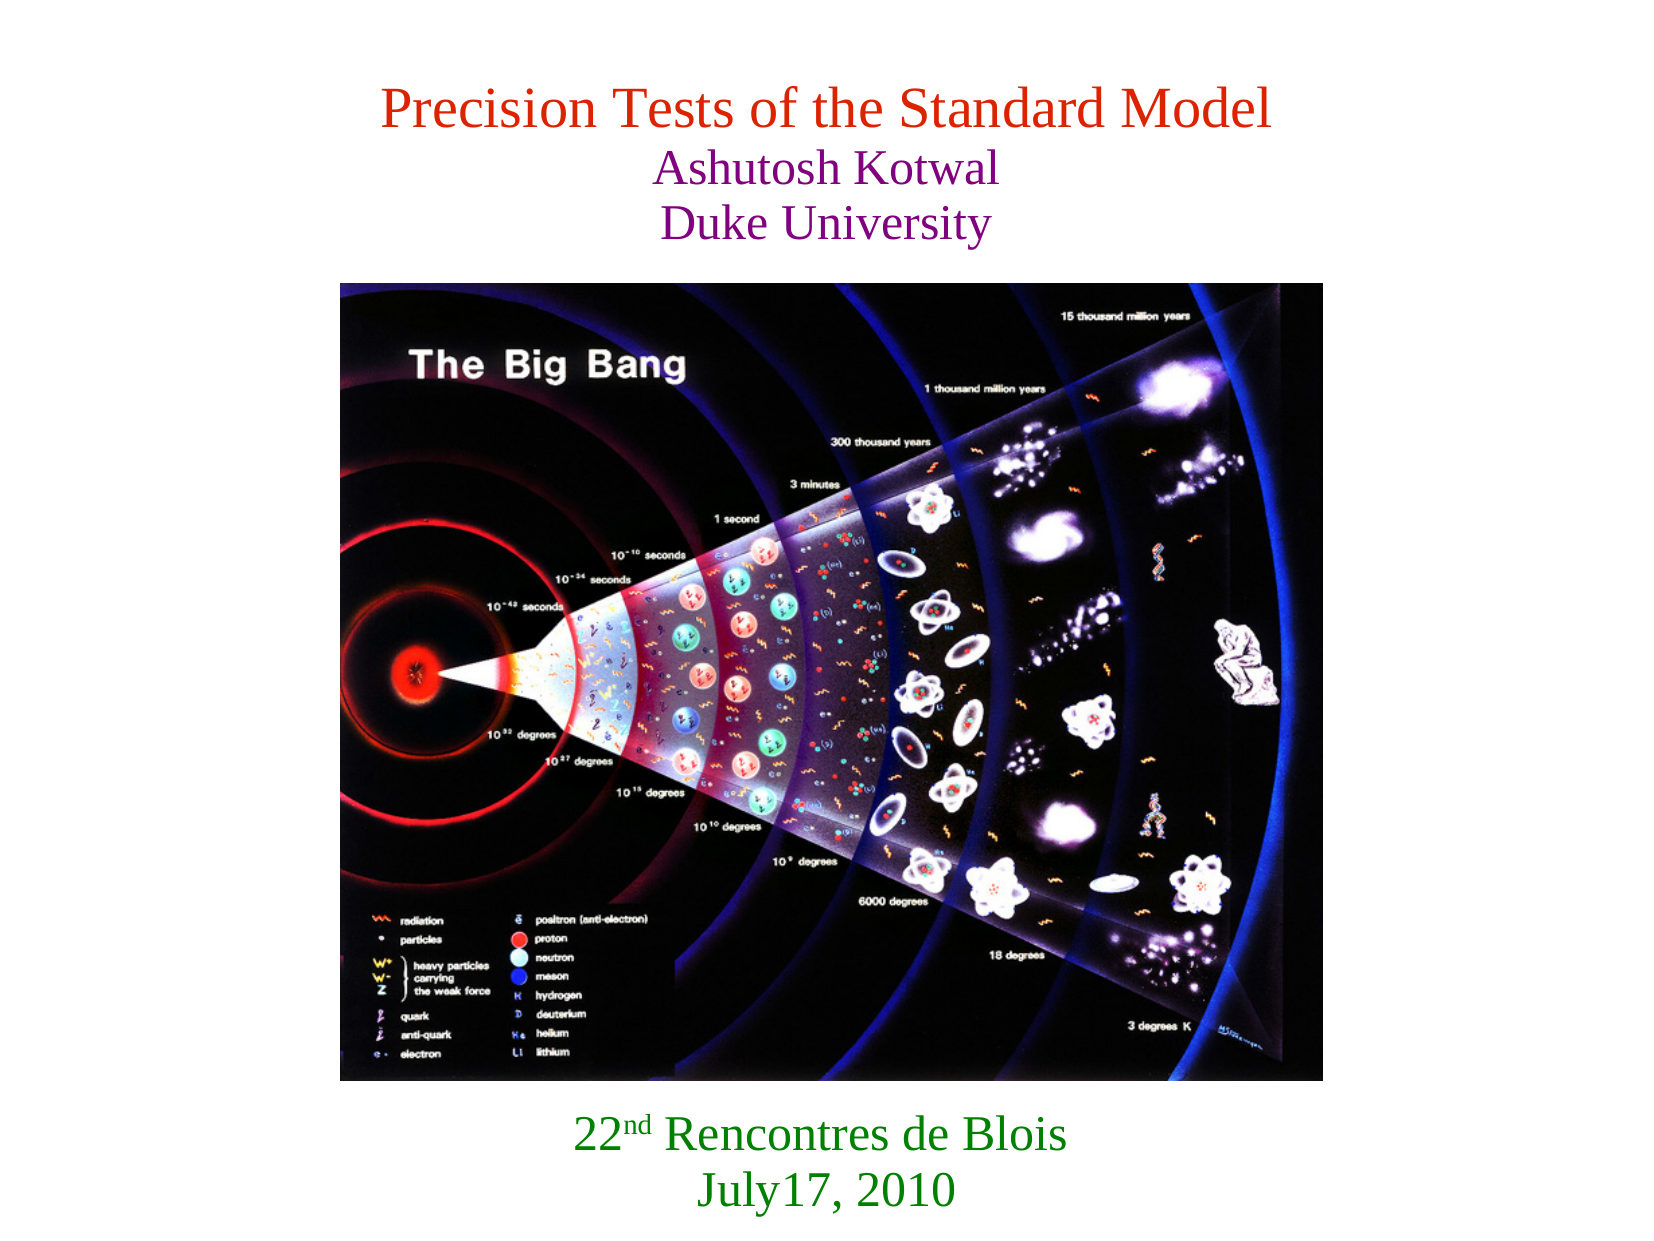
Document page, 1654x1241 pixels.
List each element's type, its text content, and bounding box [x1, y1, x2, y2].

picture [340, 283, 1323, 968]
title Precision Tests of the Standard Model Ashutosh Kotwal Duke University [0, 0, 1654, 325]
title 22nd Rencontres de Blois July17, 2010 [114, 968, 1527, 1241]
